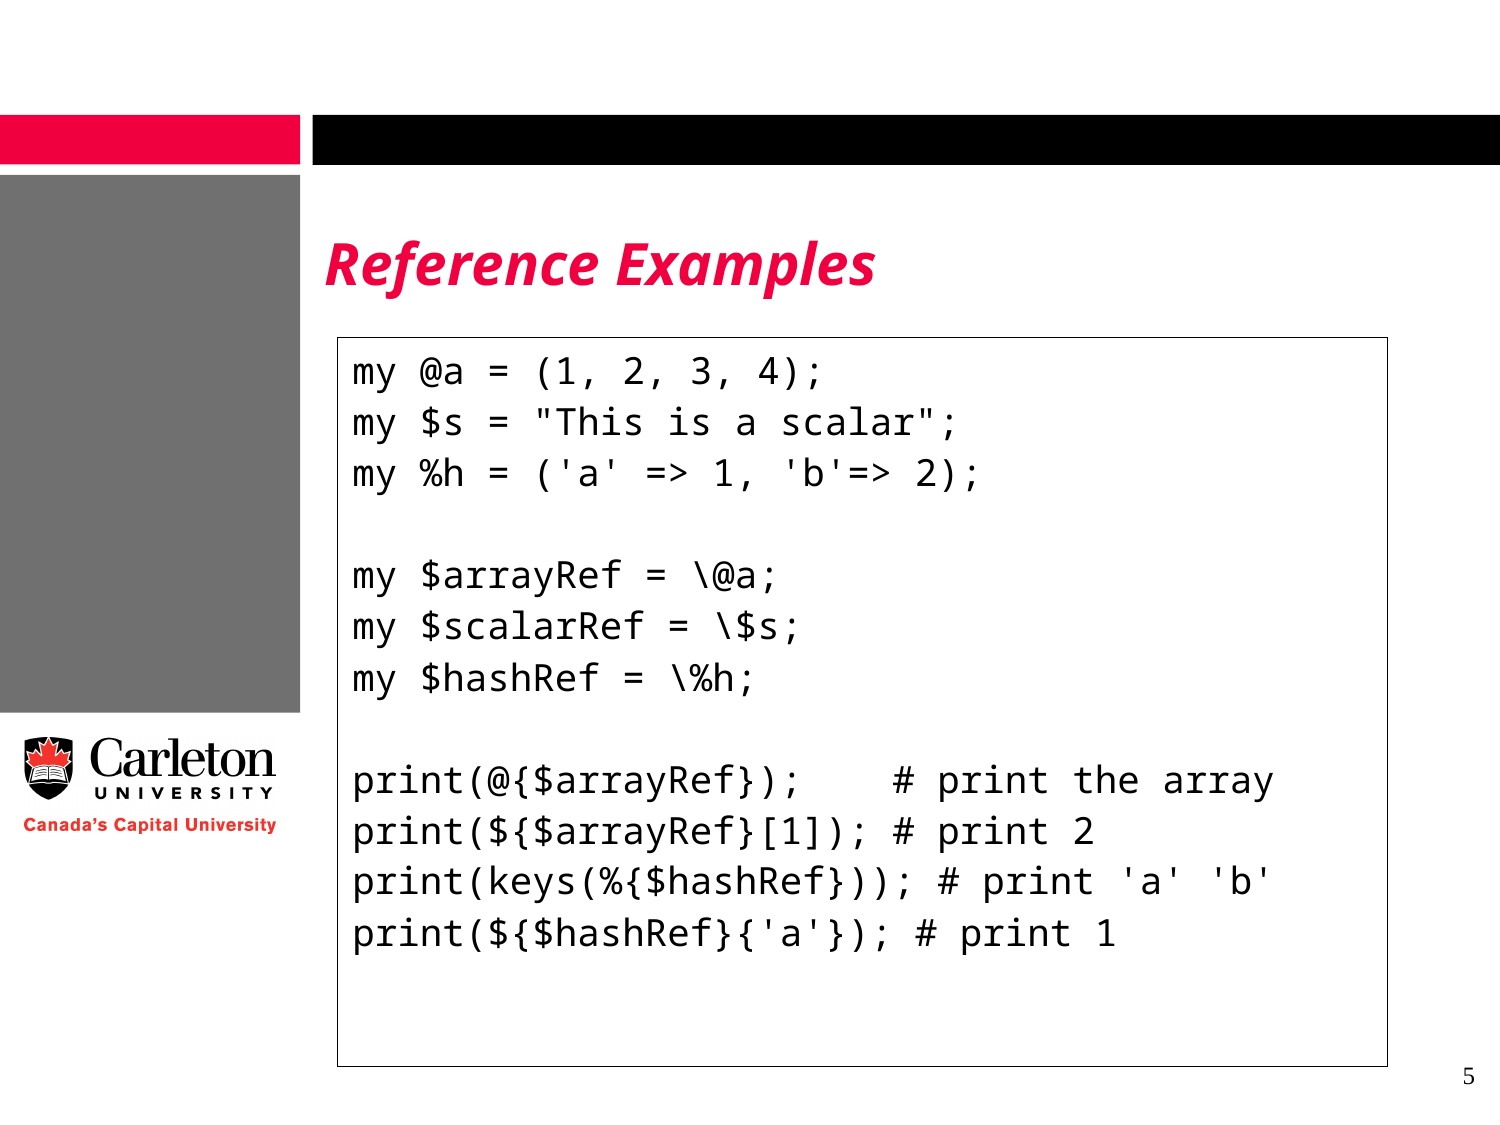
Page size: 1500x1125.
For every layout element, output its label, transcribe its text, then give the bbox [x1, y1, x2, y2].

title Reference Examples [324, 187, 1450, 338]
picture [24, 737, 276, 834]
text_box my @a = (1, 2, 3, 4); my $s = "This is a scalar"; my %h = ('a' => 1, 'b'=> 2); my $arrayRef = \@a; my $scalarRef = \$s; my $hashRef = \%h; print(@{$arrayRef}); # print the array print(${$arrayRef}[1]); # print 2 print(keys(%{$hashRef})); # print 'a' 'b' print(${$hashRef}{'a'}); # print 1 [337, 337, 1388, 1013]
